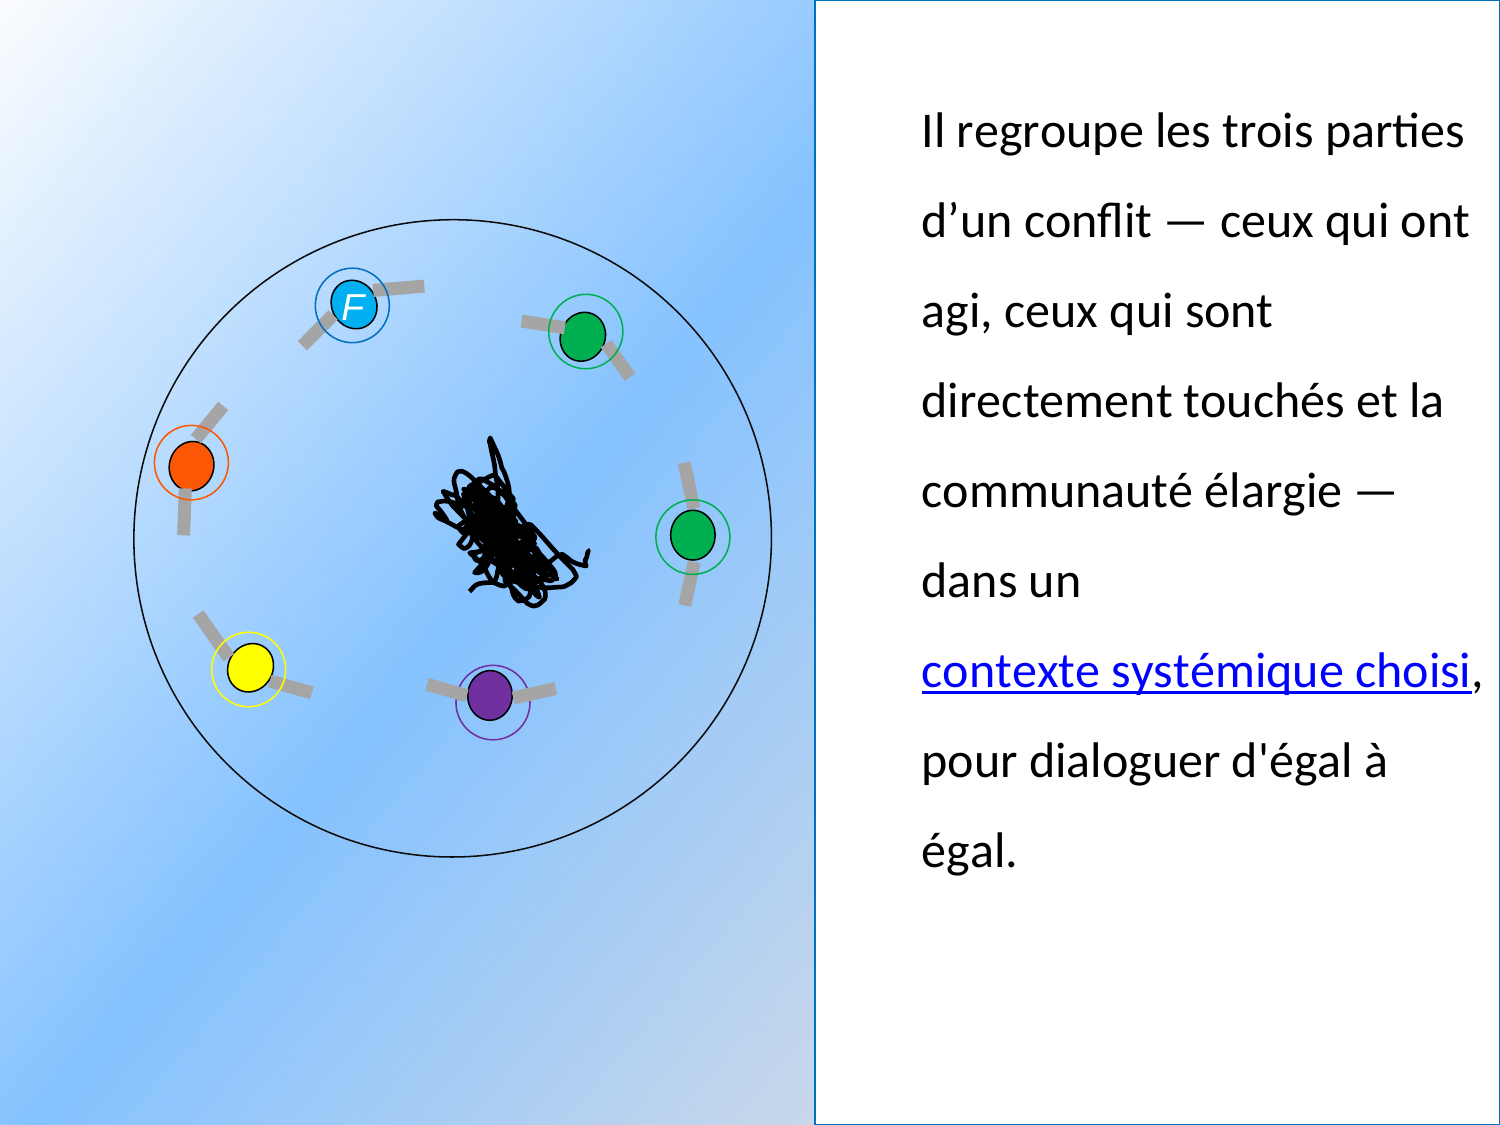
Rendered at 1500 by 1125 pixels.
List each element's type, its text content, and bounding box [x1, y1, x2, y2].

text_box [455, 665, 531, 740]
text_box F [315, 268, 390, 343]
text_box Il regroupe les trois parties d’un conflit — ceux qui ont agi, ceux qui sont directement touchés et la communauté élargie — dans un contexte systémique choisi, pour dialoguer d'égal à égal. [814, 0, 1500, 1125]
text_box [655, 499, 730, 575]
picture [0, 0, 814, 1125]
text_box [211, 632, 286, 707]
text_box [154, 425, 229, 500]
text_box [548, 294, 623, 369]
